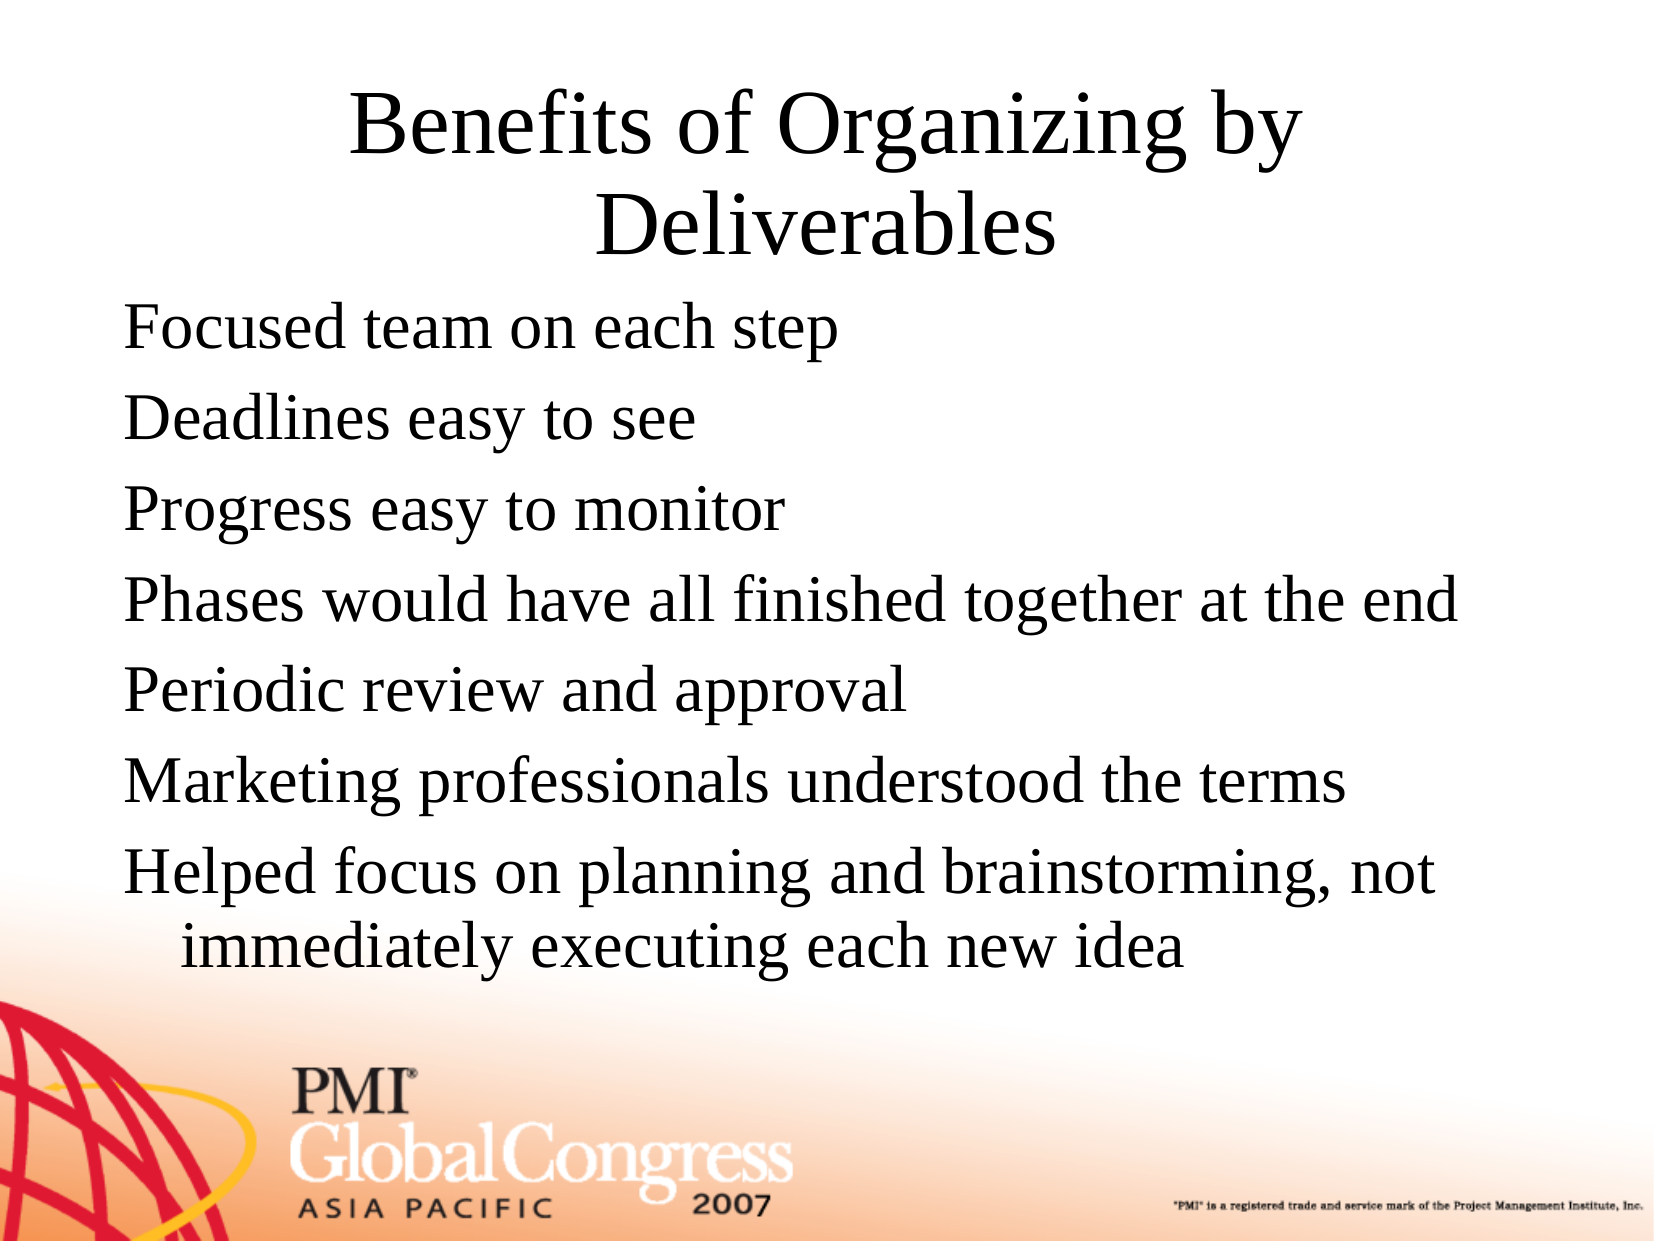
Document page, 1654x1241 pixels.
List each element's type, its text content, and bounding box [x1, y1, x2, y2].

title Benefits of Organizing by Deliverables [124, 69, 1530, 277]
picture [0, 0, 1654, 1241]
list Focused team on each step Deadlines easy to see Progress easy to monitor Phases would have all finished together at the end Periodic review and approval Marketing professionals understood the terms Helped focus on planning and brainstorming, not immediately executing each new idea [124, 289, 1530, 1034]
